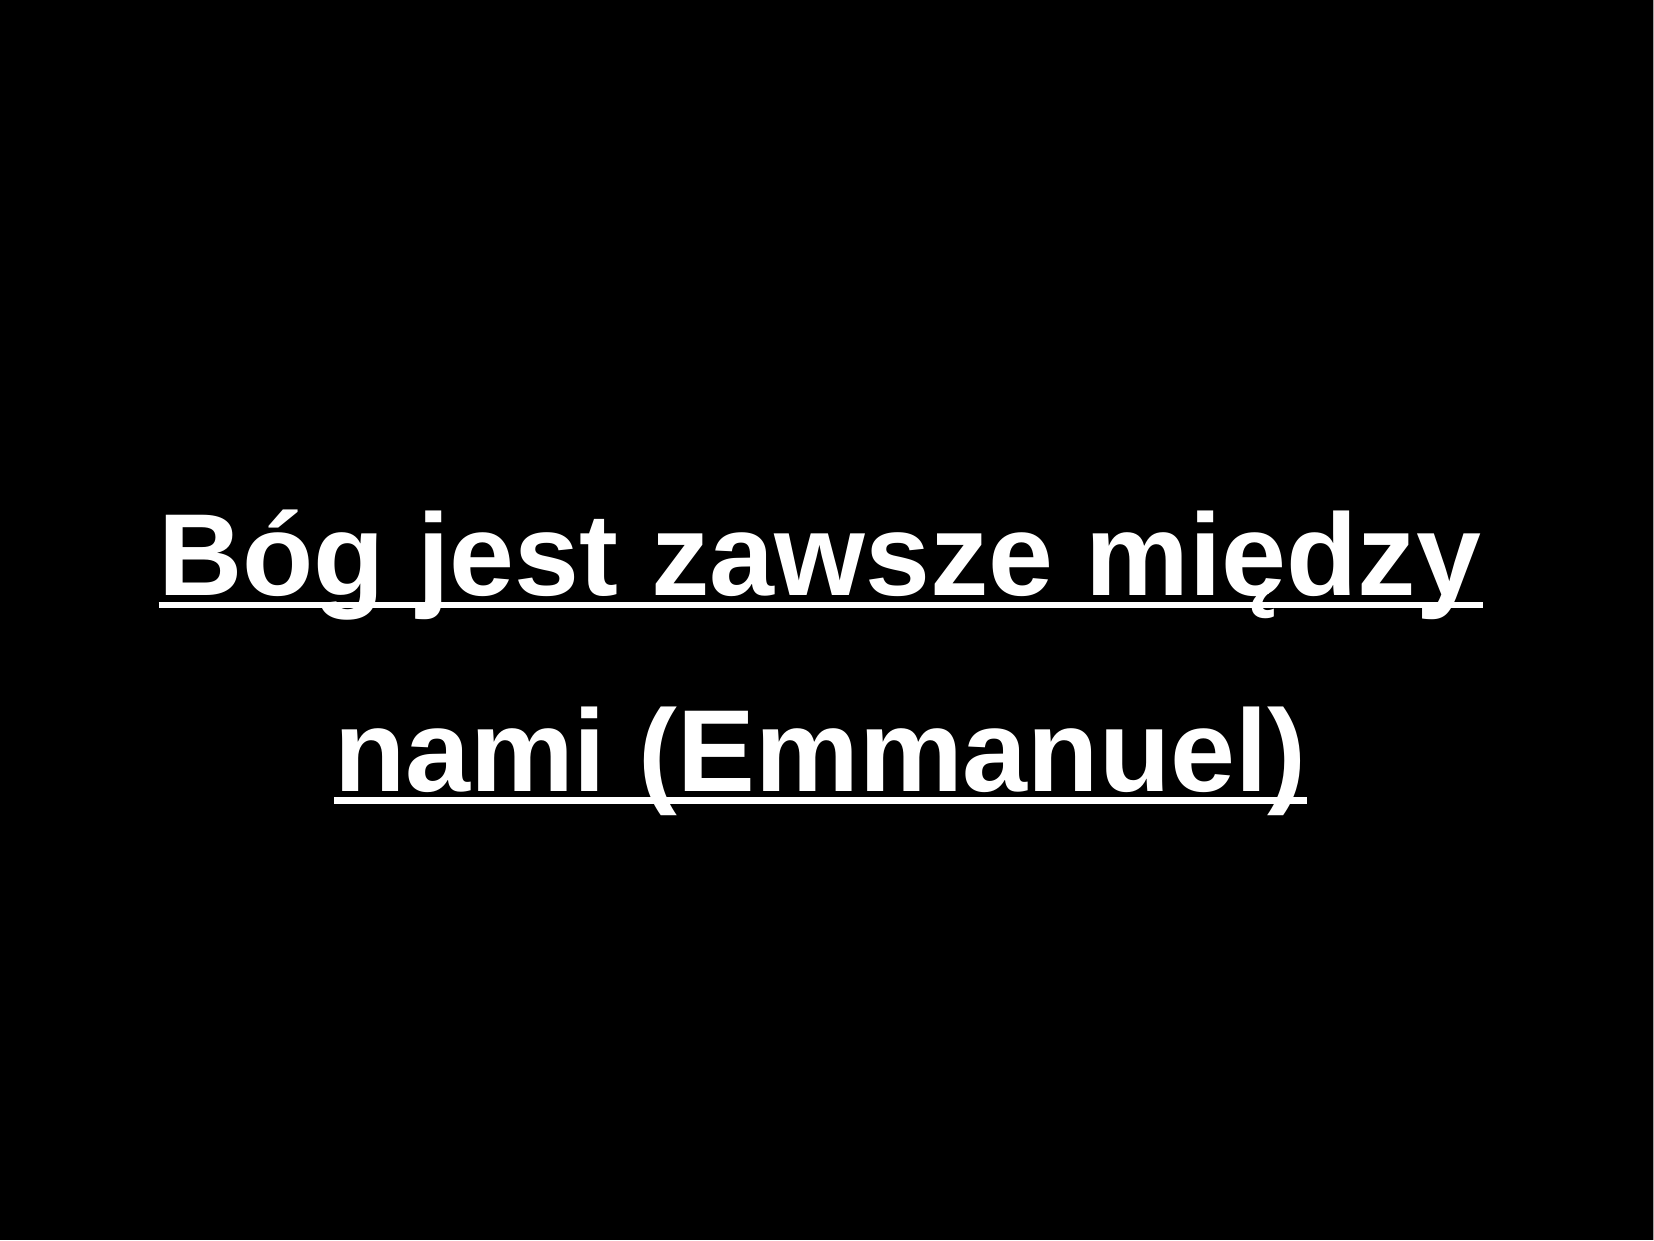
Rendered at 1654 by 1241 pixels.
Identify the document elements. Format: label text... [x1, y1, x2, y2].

subtitle Bóg jest zawsze między nami (Emmanuel) [0, 0, 1642, 1241]
